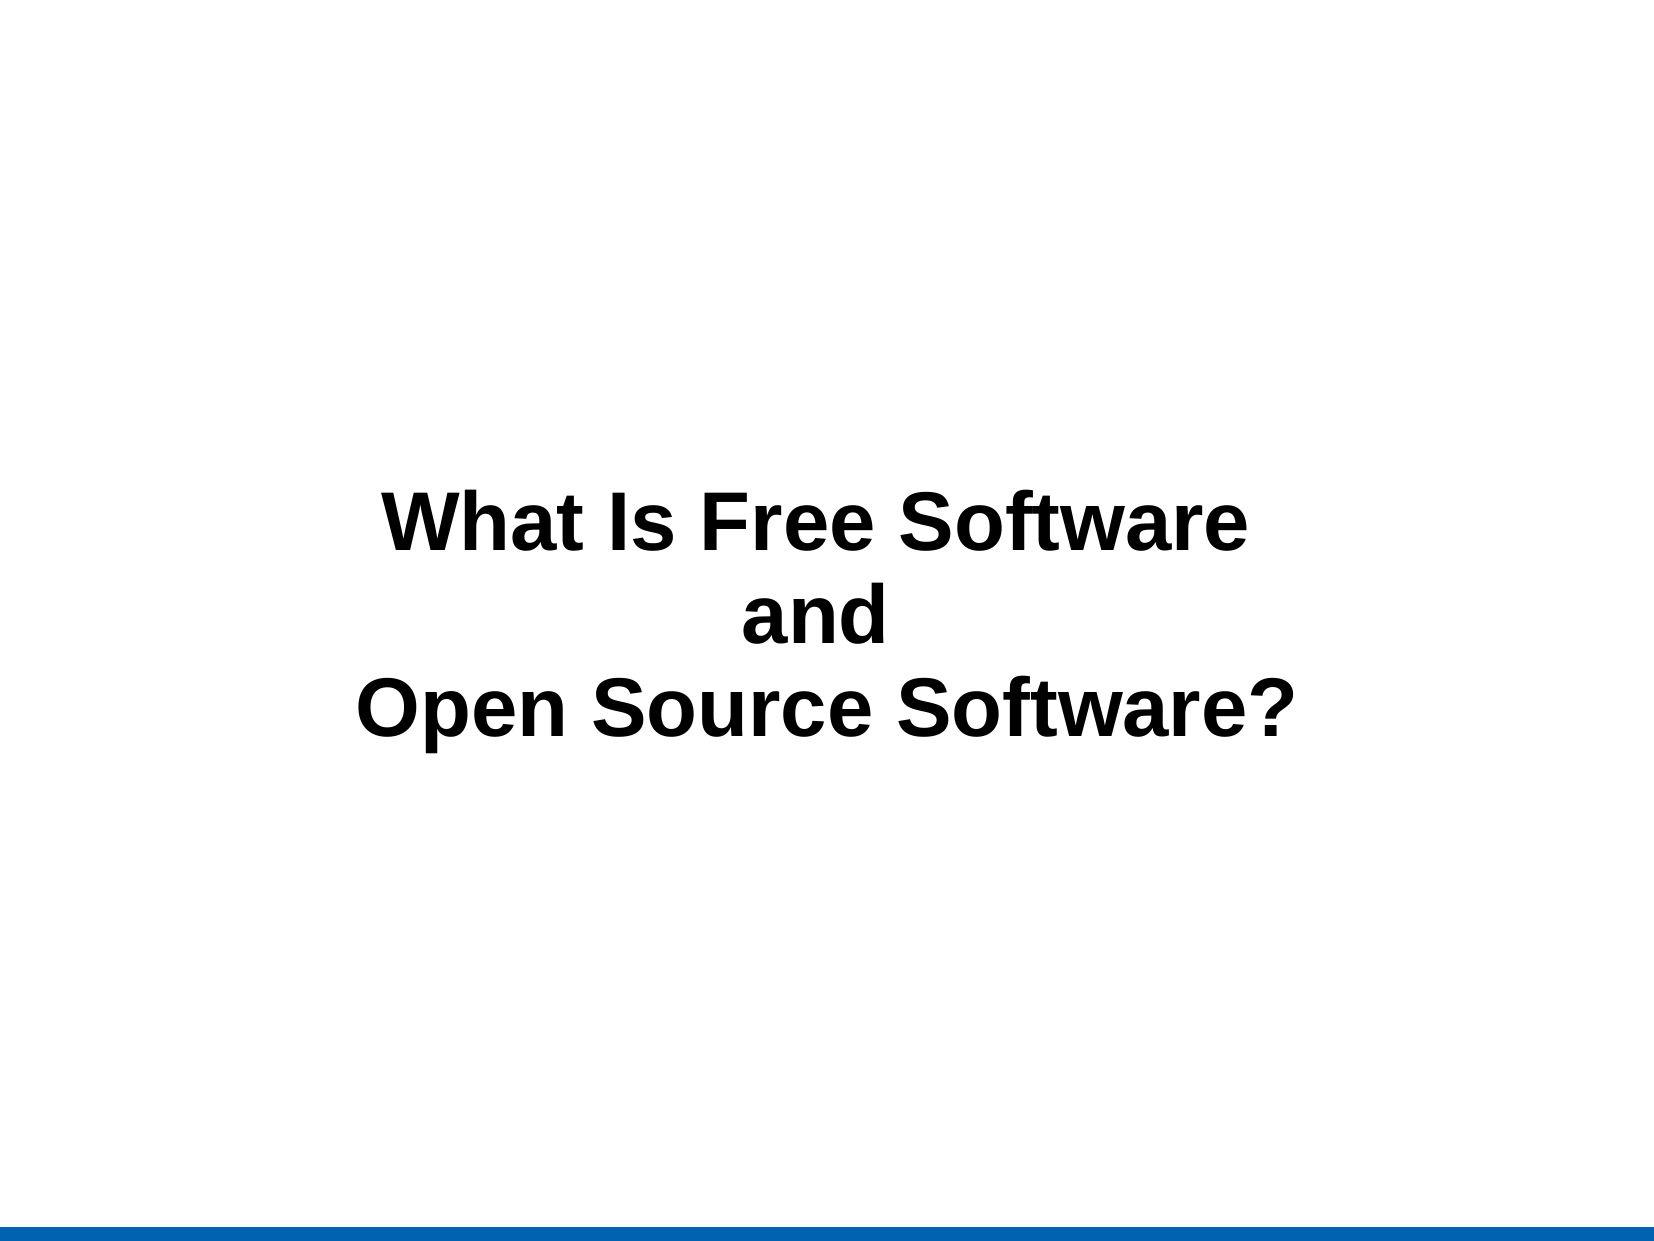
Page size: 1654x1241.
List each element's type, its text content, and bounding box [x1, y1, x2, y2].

subtitle What Is Free Software and Open Source Software? [121, 112, 1534, 1117]
